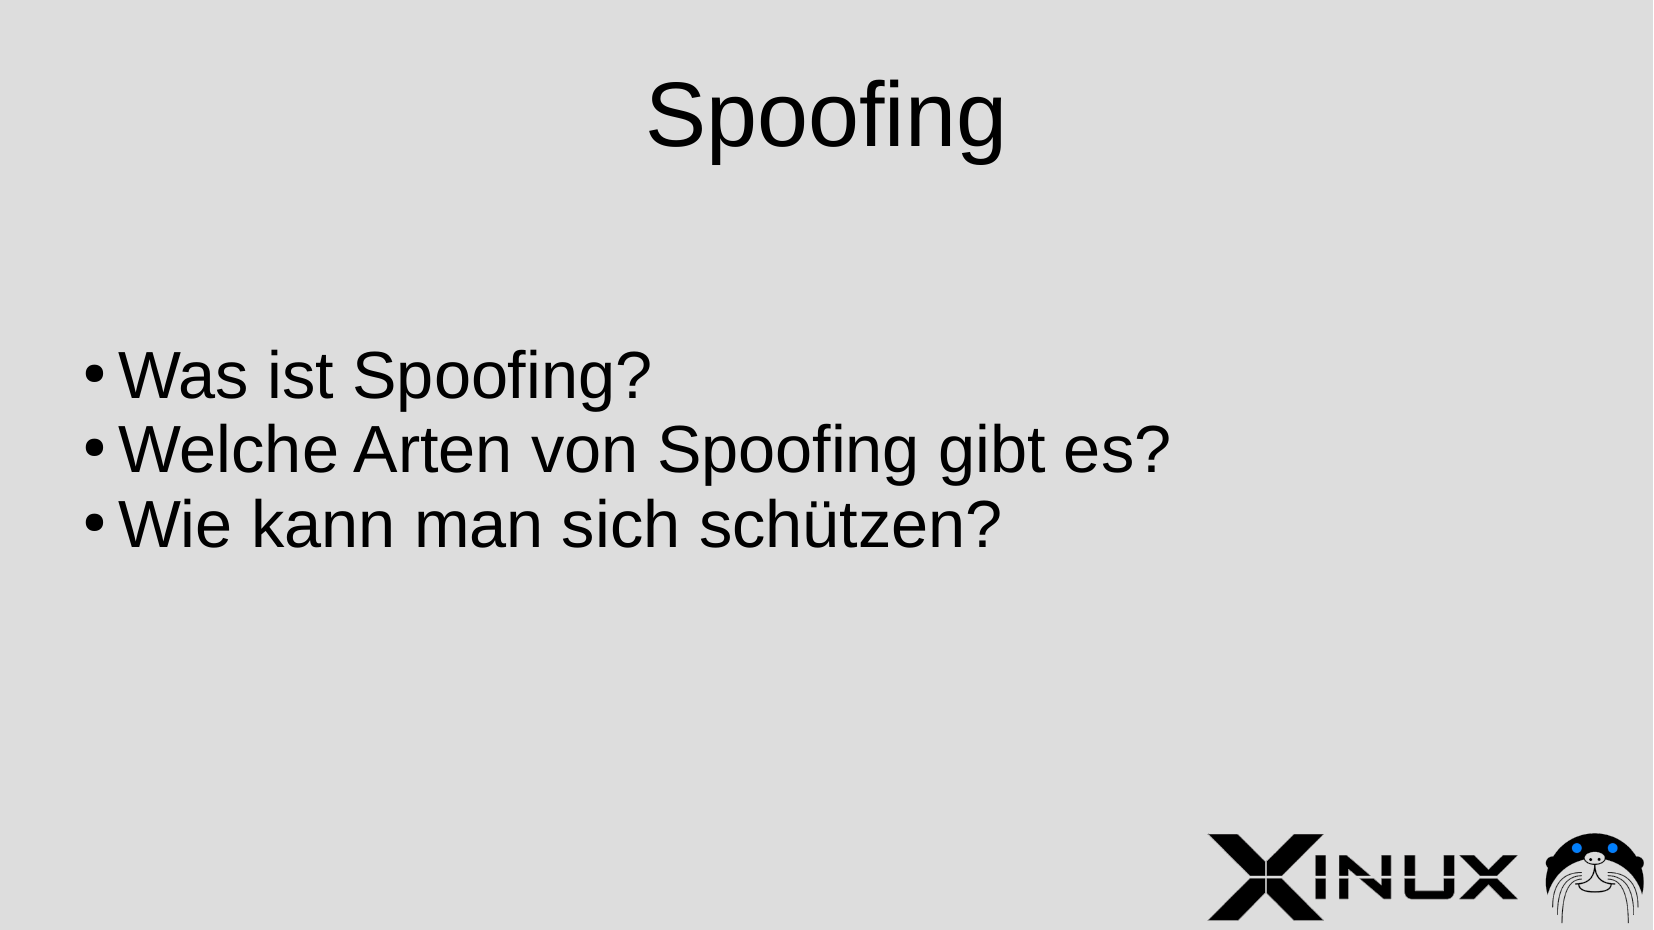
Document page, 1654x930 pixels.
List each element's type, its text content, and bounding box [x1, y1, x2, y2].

title Spoofing [82, 37, 1571, 193]
picture [1200, 824, 1650, 930]
subtitle Was ist Spoofing? Welche Arten von Spoofing gibt es? Wie kann man sich schützen? [82, 217, 1571, 757]
